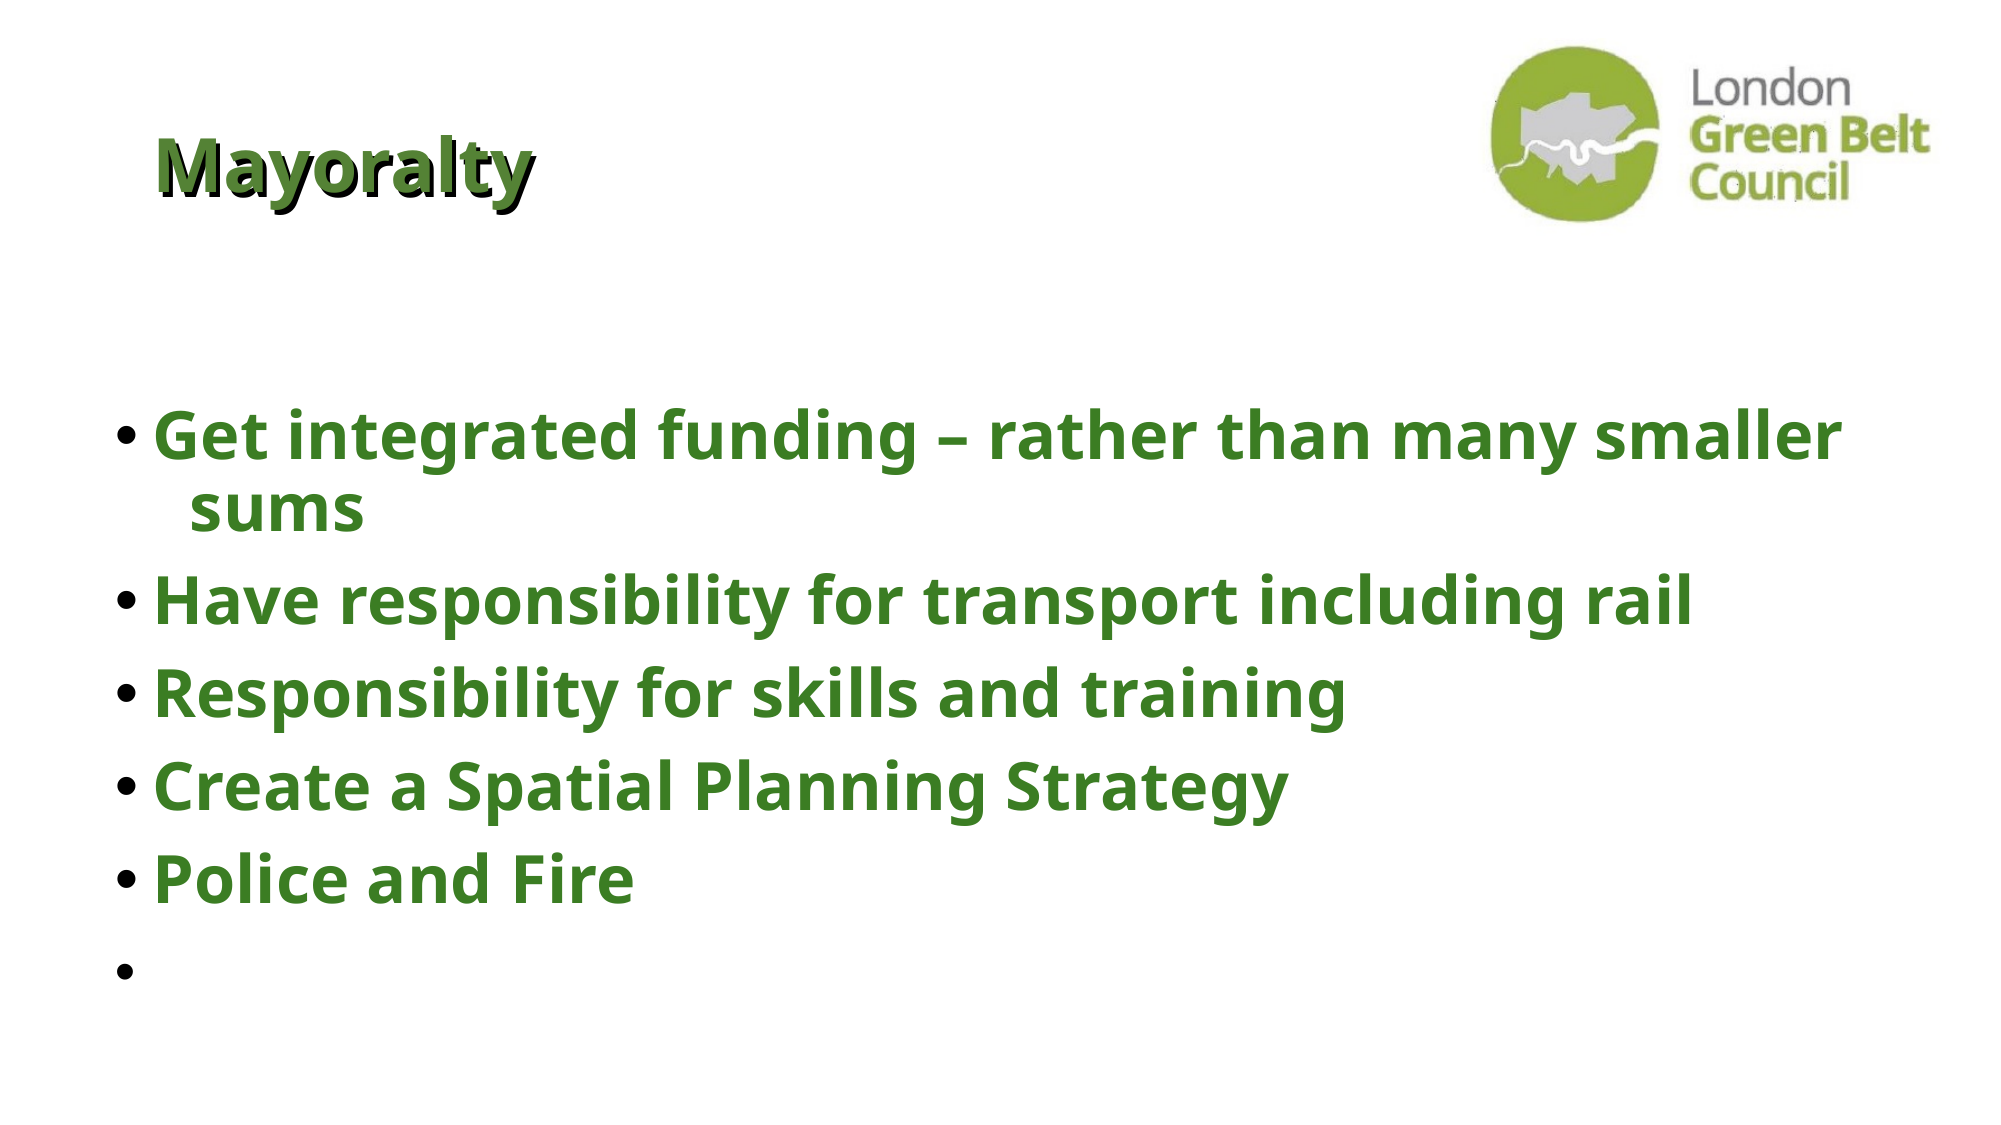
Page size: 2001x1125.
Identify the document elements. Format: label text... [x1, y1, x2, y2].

picture [1465, 38, 1971, 240]
title Mayoralty [137, 59, 1863, 278]
list Get integrated funding – rather than many smaller sums Have responsibility for transport including rail Responsibility for skills and training Create a Spatial Planning Strategy Police and Fire [99, 394, 1940, 1125]
